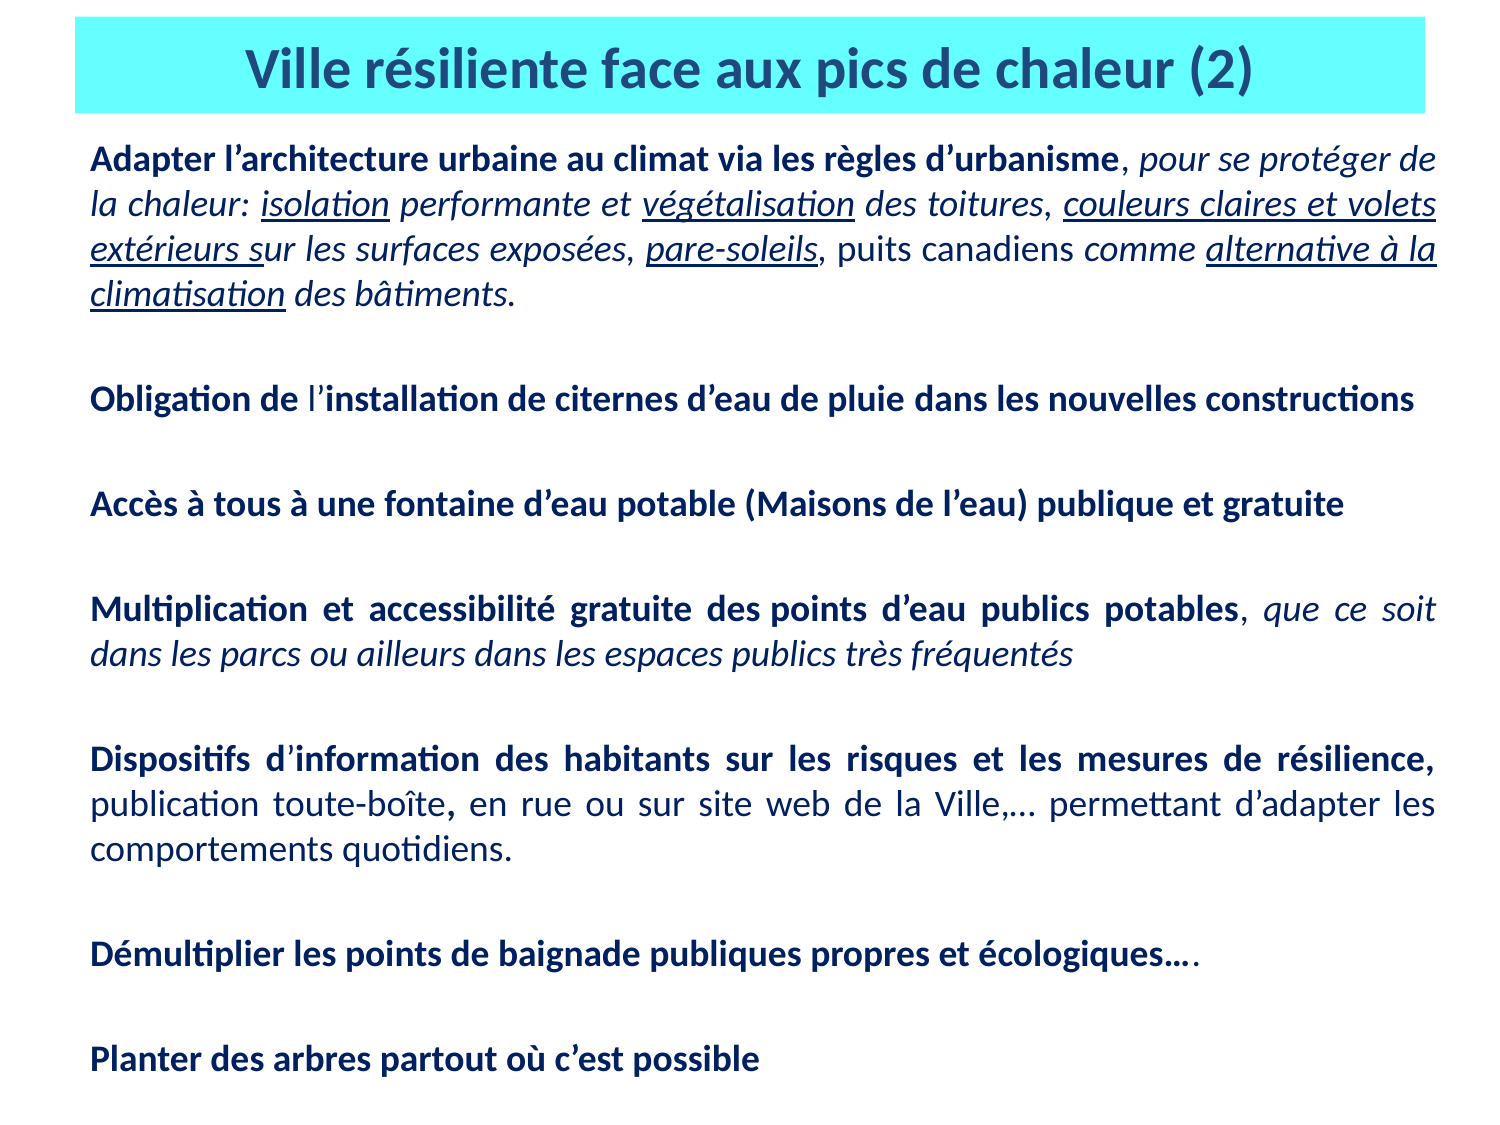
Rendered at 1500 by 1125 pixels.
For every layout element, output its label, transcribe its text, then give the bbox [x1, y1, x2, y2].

title Ville résiliente face aux pics de chaleur (2) [75, 16, 1425, 114]
list Adapter l’architecture urbaine au climat via les règles d’urbanisme, pour se protéger de la chaleur: isolation performante et végétalisation des toitures, couleurs claires et volets extérieurs sur les surfaces exposées, pare-soleils, puits canadiens comme alternative à la climatisation des bâtiments. Obligation de l’installation de citernes d’eau de pluie dans les nouvelles constructions Accès à tous à une fontaine d’eau potable (Maisons de l’eau) publique et gratuite Multiplication et accessibilité gratuite des points d’eau publics potables, que ce soit dans les parcs ou ailleurs dans les espaces publics très fréquentés Dispositifs d’information des habitants sur les risques et les mesures de résilience, publication toute-boîte, en rue ou sur site web de la Ville,… permettant d’adapter les comportements quotidiens. Démultiplier les points de baignade publiques propres et écologiques…. Planter des arbres partout où c’est possible [75, 126, 1452, 1105]
